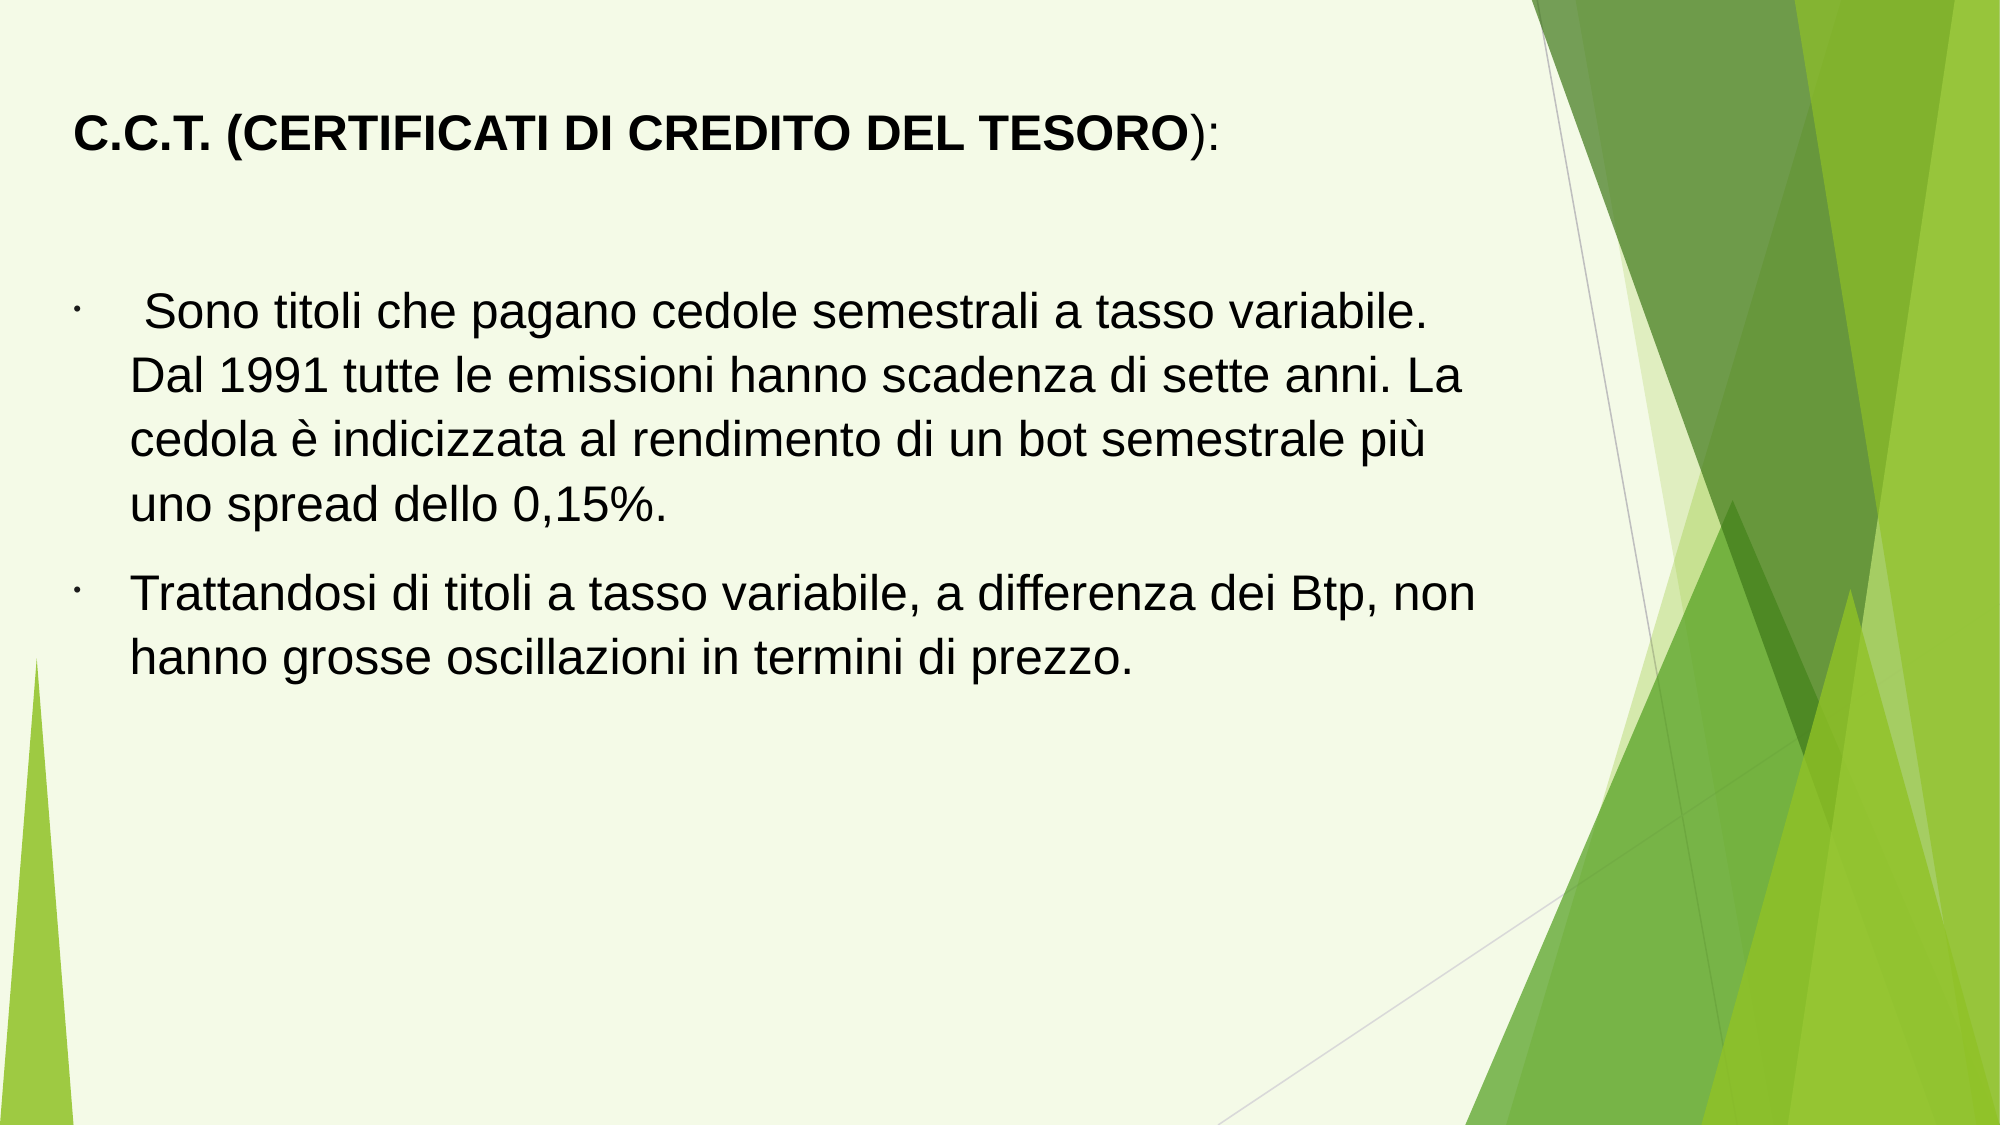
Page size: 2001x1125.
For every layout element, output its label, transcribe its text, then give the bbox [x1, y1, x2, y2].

text_box C.C.T. (CERTIFICATI DI CREDITO DEL TESORO): Sono titoli che pagano cedole semestrali a tasso variabile. Dal 1991 tutte le emissioni hanno scadenza di sette anni. La cedola è indicizzata al rendimento di un bot semestrale più uno spread dello 0,15%. Trattandosi di titoli a tasso variabile, a differenza dei Btp, non hanno grosse oscillazioni in termini di prezzo. [58, 88, 1521, 692]
